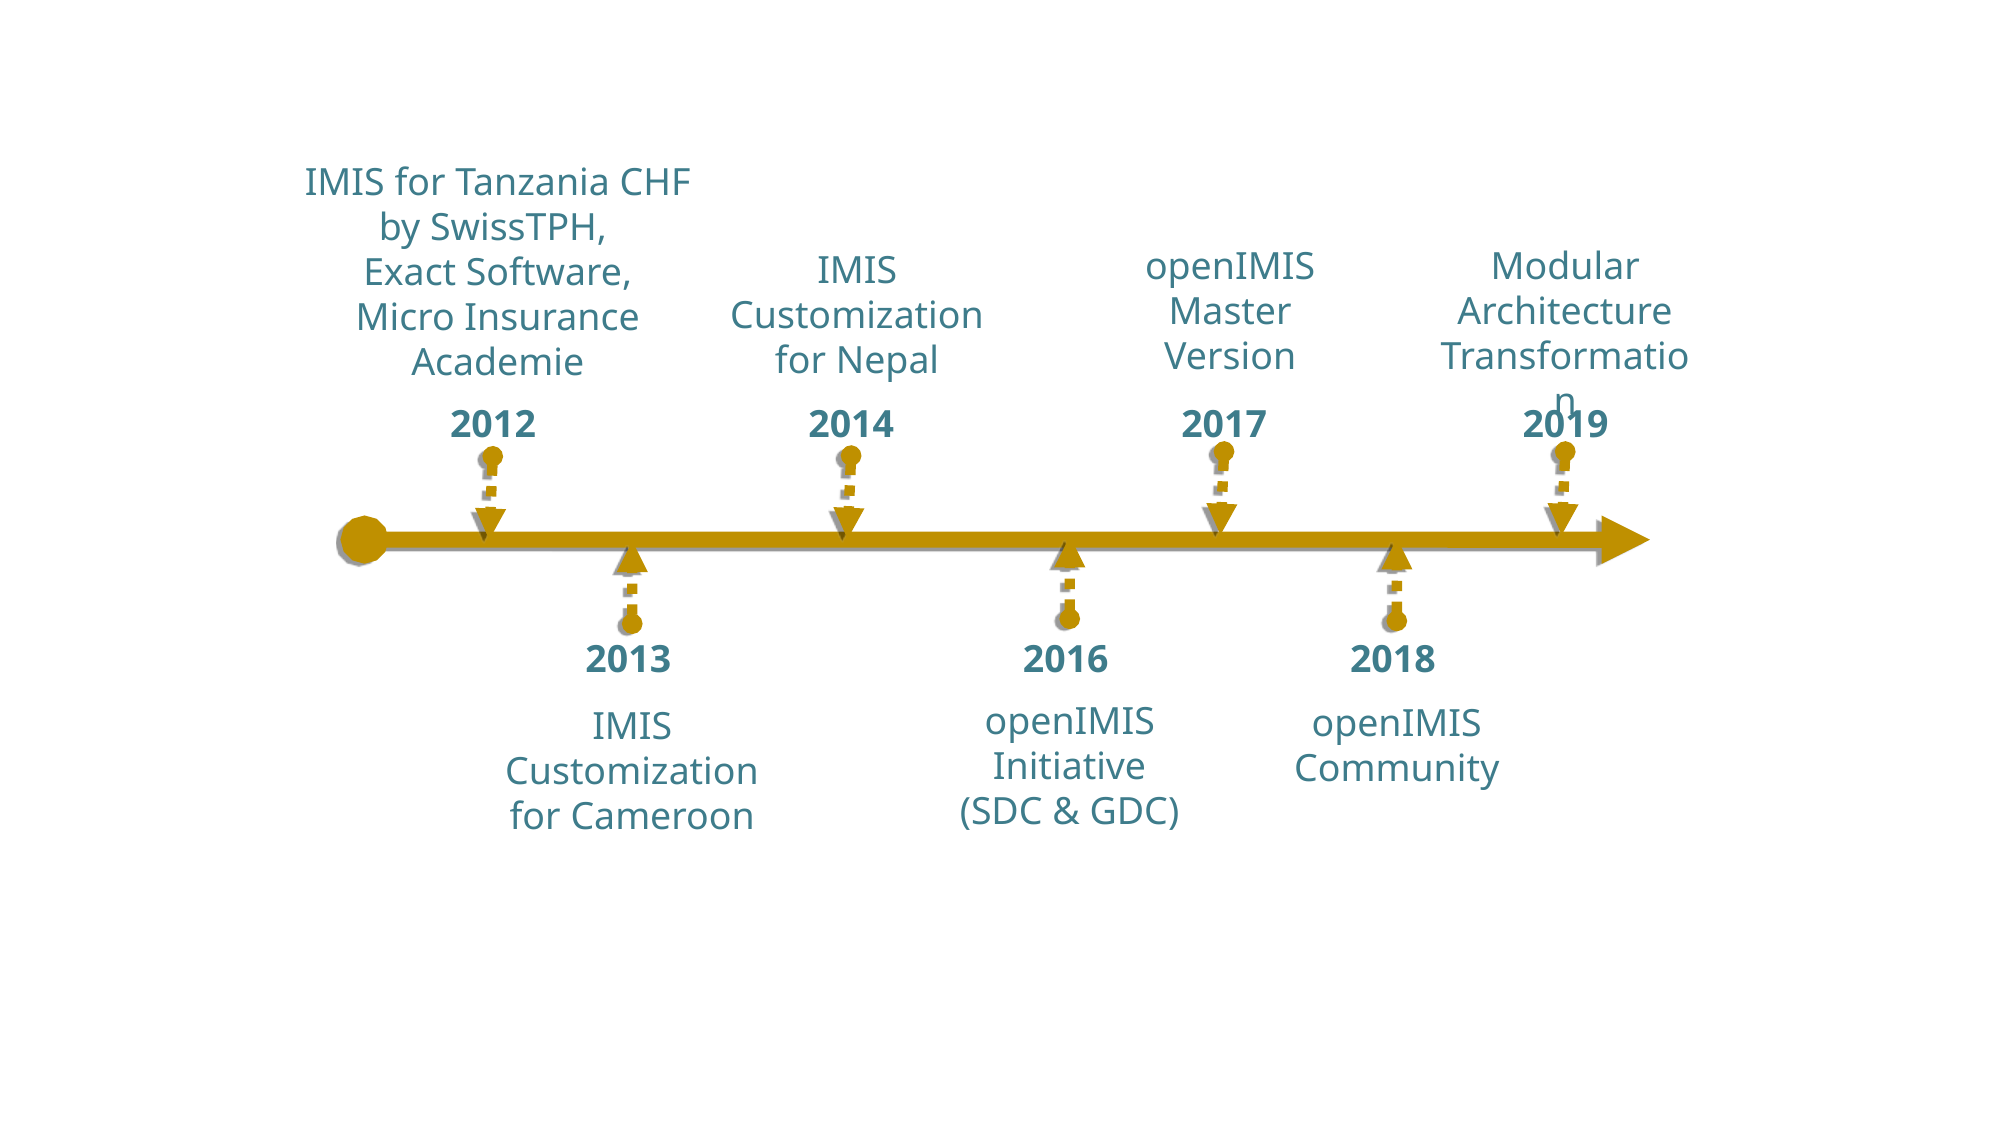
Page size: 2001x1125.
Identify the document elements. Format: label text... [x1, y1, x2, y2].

text_box IMIS for Tanzania CHF by SwissTPH, Exact Software, Micro Insurance Academie [280, 150, 716, 391]
text_box 2014 [793, 392, 910, 453]
text_box openIMIS Initiative (SDC & GDC) [924, 689, 1215, 840]
text_box 2016 [1008, 628, 1124, 688]
text_box 2017 [1166, 430, 1283, 453]
text_box 2018 [1335, 628, 1451, 688]
text_box openIMIS Community [1252, 692, 1542, 797]
text_box 2019 [1507, 430, 1624, 453]
text_box 2013 [570, 628, 687, 688]
text_box IMIS Customization for Cameroon [487, 694, 777, 845]
text_box Modular Architecture Transformation [1420, 234, 1710, 430]
text_box IMIS Customization for Nepal [712, 238, 1002, 389]
text_box openIMIS Master Version [1085, 234, 1375, 430]
text_box 2012 [435, 392, 551, 453]
